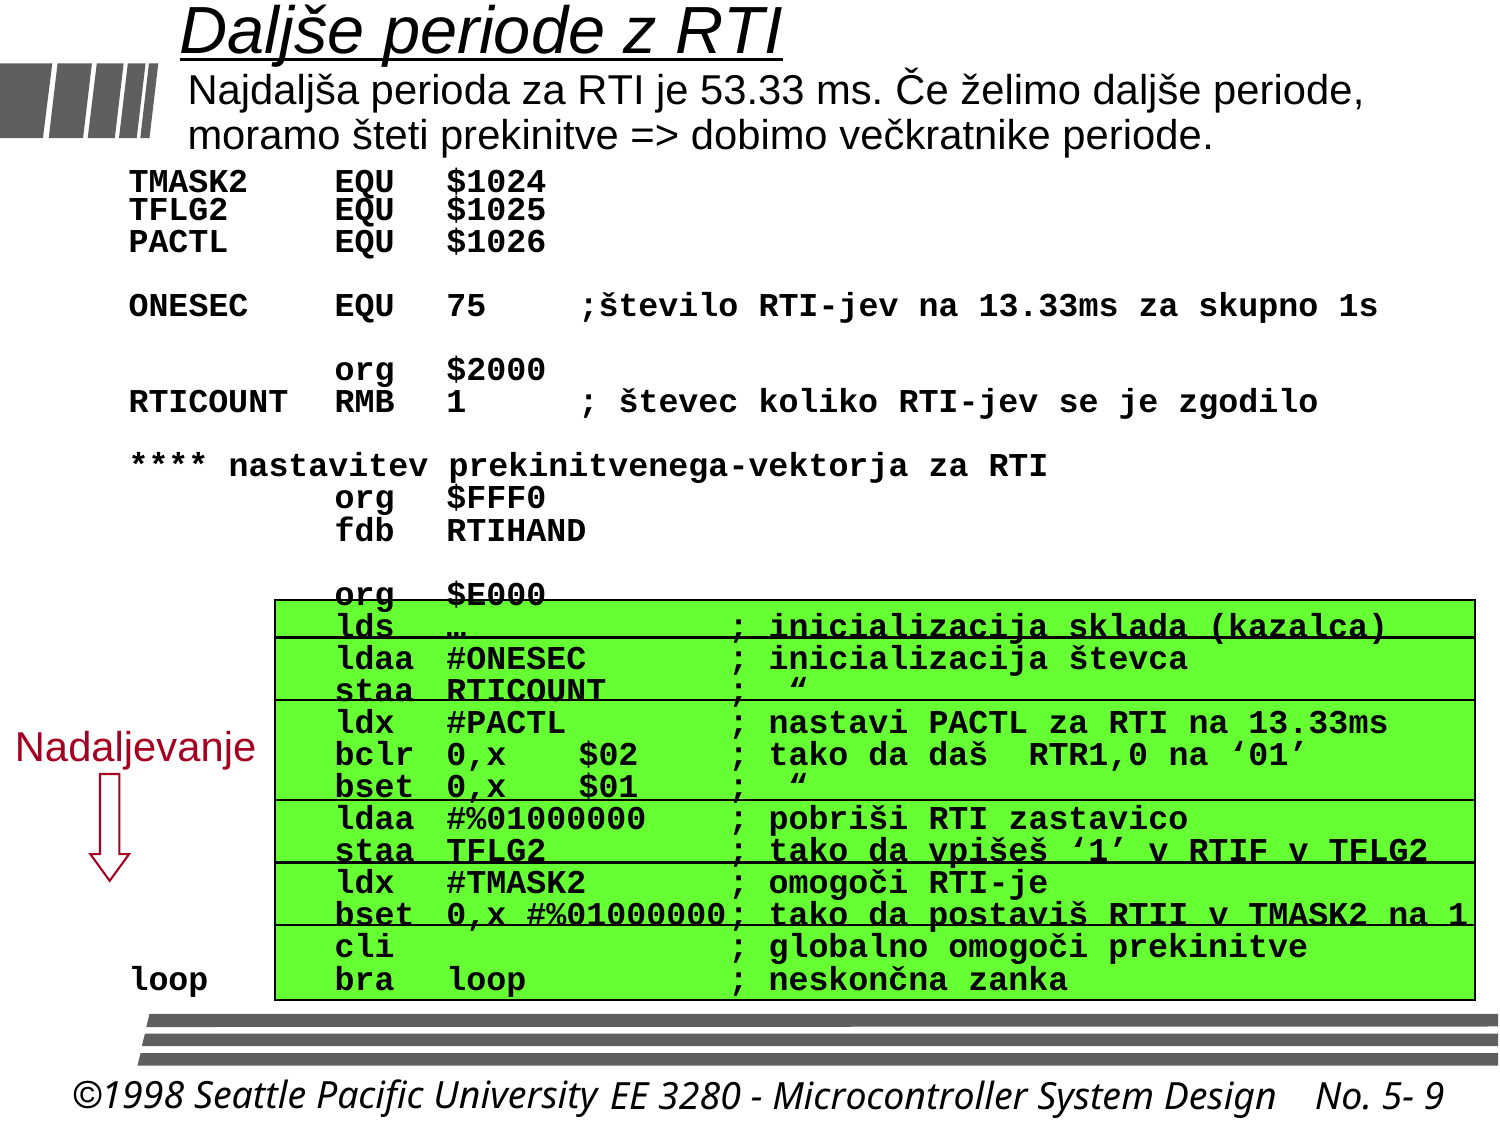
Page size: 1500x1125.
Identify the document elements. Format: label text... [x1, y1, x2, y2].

text_box Nadaljevanje [0, 712, 272, 778]
text_box Najdaljša perioda za RTI je 53.33 ms. Če želimo daljše periode, moramo šteti prekinitve => dobimo večkratnike periode. [172, 64, 1380, 162]
text_box TMASK2 EQU $1024 TFLG2 EQU $1025 PACTL EQU $1026 ONESEC EQU 75 ;število RTI-jev na 13.33ms za skupno 1s org $2000 RTICOUNT RMB 1 ; števec koliko RTI-jev se je zgodilo **** nastavitev prekinitvenega-vektorja za RTI org $FFF0 fdb RTIHAND org $E000 lds … ; inicializacija sklada (kazalca) ldaa #ONESEC ; inicializacija števca staa RTICOUNT ; “ ldx #PACTL ; nastavi PACTL za RTI na 13.33ms bclr 0,x $02 ; tako da daš RTR1,0 na ‘01’ bset 0,x $01 ; “ ldaa #%01000000 ; pobriši RTI zastavico staa TFLG2 ; tako da vpišeš ‘1’ v RTIF v TFLG2 ldx #TMASK2 ; omogoči RTI-je bset 0,x #%01000000 ; tako da postaviš RTII v TMASK2 na 1 cli ; globalno omogoči prekinitve loop bra loop ; neskončna zanka [113, 162, 1484, 1068]
title Daljše periode z RTI [164, 0, 1500, 75]
text_box [90, 773, 130, 881]
